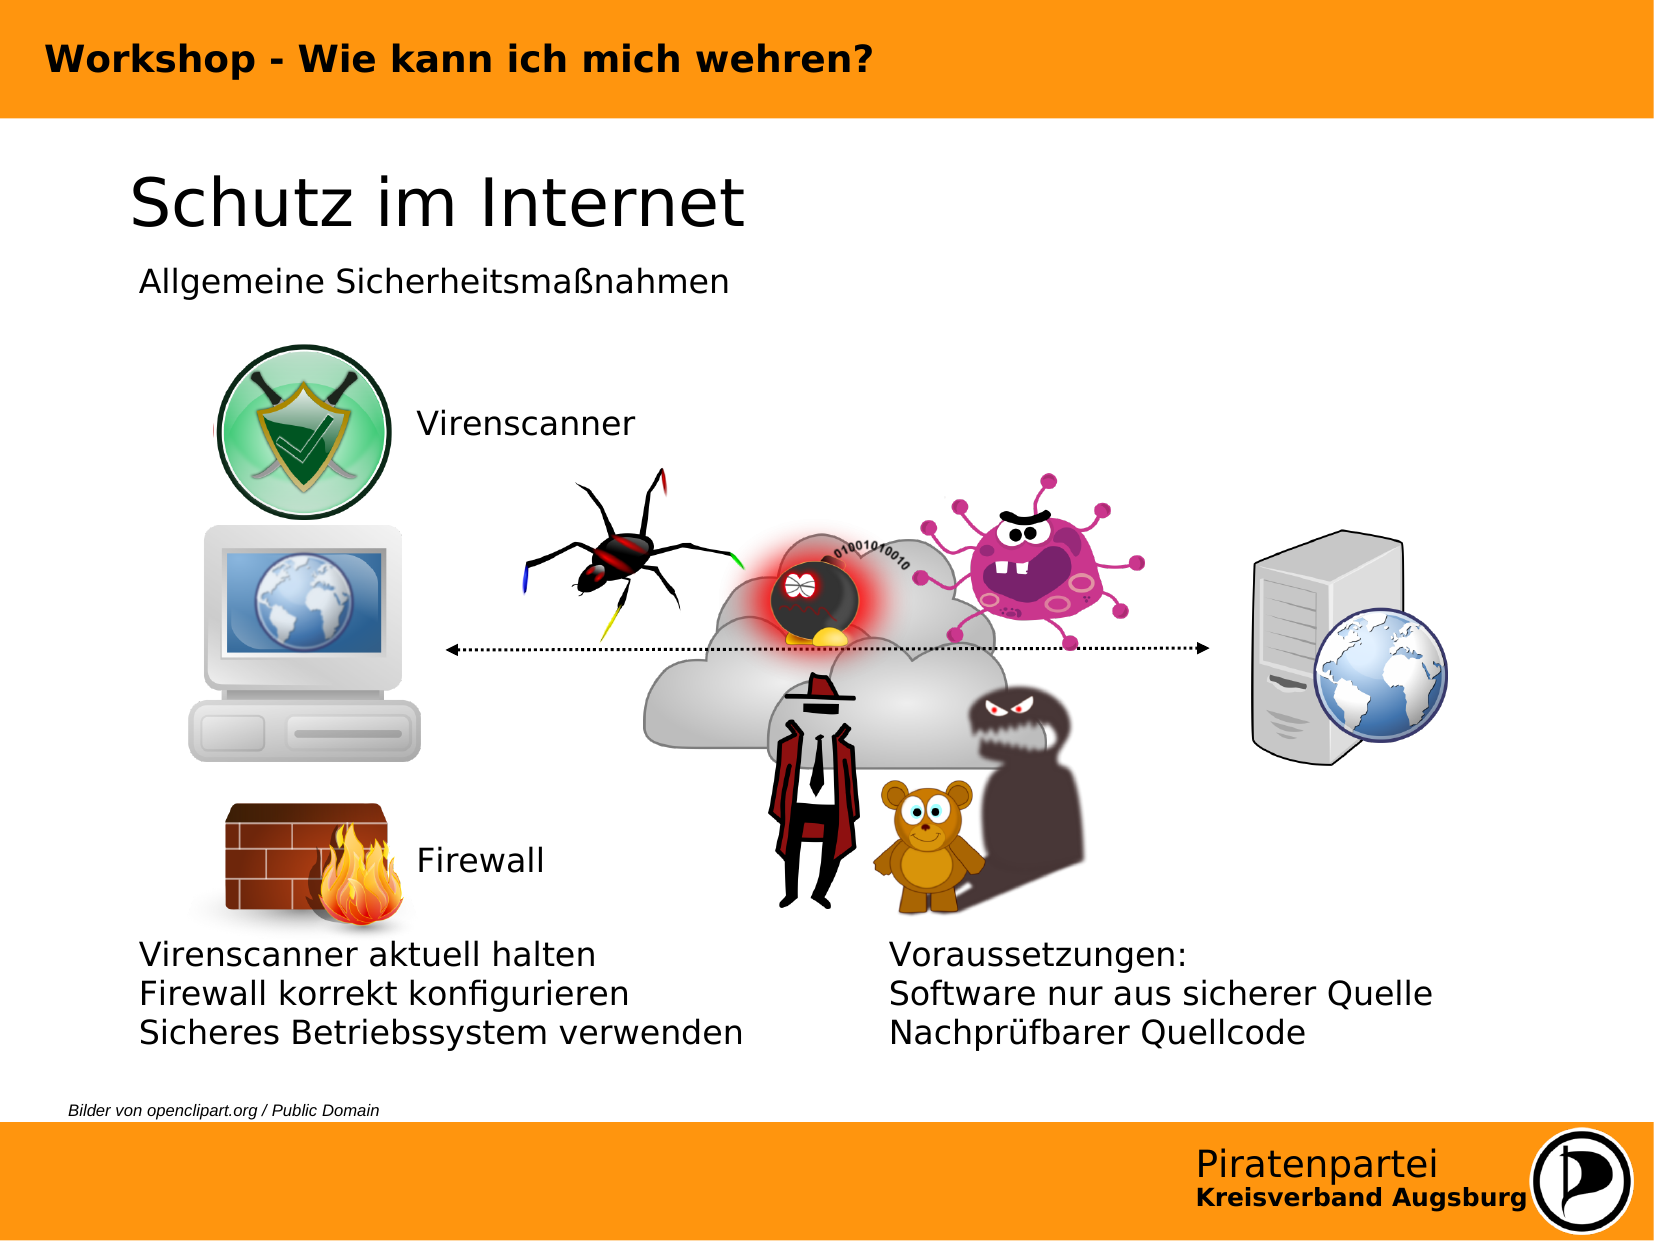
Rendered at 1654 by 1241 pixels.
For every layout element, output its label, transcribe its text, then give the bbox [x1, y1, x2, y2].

picture [1251, 529, 1448, 766]
text_box Schutz im Internet [115, 155, 1560, 248]
text_box Bilder von openclipart.org / Public Domain [53, 1092, 395, 1127]
picture [213, 342, 392, 520]
text_box Workshop - Wie kann ich mich wehren? [29, 29, 1329, 88]
text_box Firewall [401, 832, 658, 891]
text_box Virenscanner aktuell halten Firewall korrekt konfigurieren Sicheres Betriebssystem verwenden [123, 927, 766, 1061]
text_box Virenscanner [401, 395, 658, 454]
picture [1529, 1127, 1634, 1235]
picture [522, 467, 1145, 919]
text_box Allgemeine Sicherheitsmaßnahmen [123, 253, 1506, 312]
picture [187, 525, 422, 927]
text_box Voraussetzungen: Software nur aus sicherer Quelle Nachprüfbarer Quellcode [873, 927, 1516, 1061]
